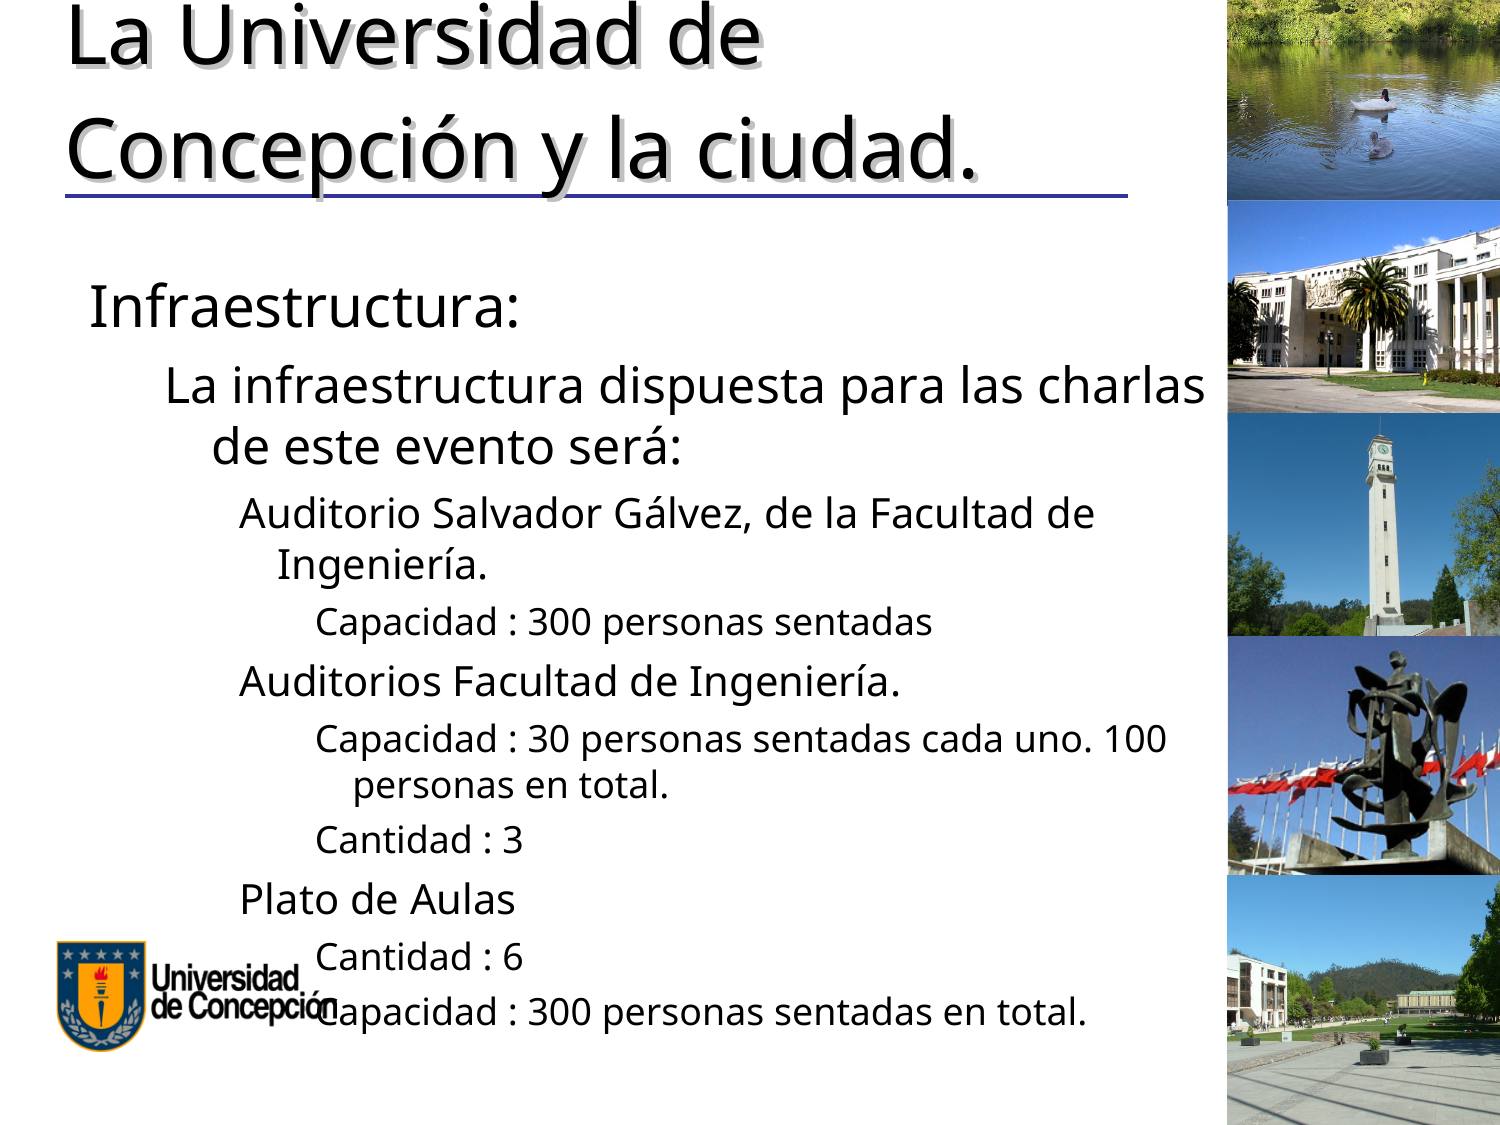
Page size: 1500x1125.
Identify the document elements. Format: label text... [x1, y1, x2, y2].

picture [56, 941, 337, 1052]
picture [1227, 0, 1500, 1125]
list Infraestructura: La infraestructura dispuesta para las charlas de este evento será: Auditorio Salvador Gálvez, de la Facultad de Ingeniería. Capacidad : 300 personas sentadas Auditorios Facultad de Ingeniería. Capacidad : 30 personas sentadas cada uno. 100 personas en total. Cantidad : 3 Plato de Aulas Cantidad : 6 Capacidad : 300 personas sentadas en total. [74, 262, 1223, 1006]
title La Universidad de Concepción y la ciudad. [49, 0, 1223, 198]
